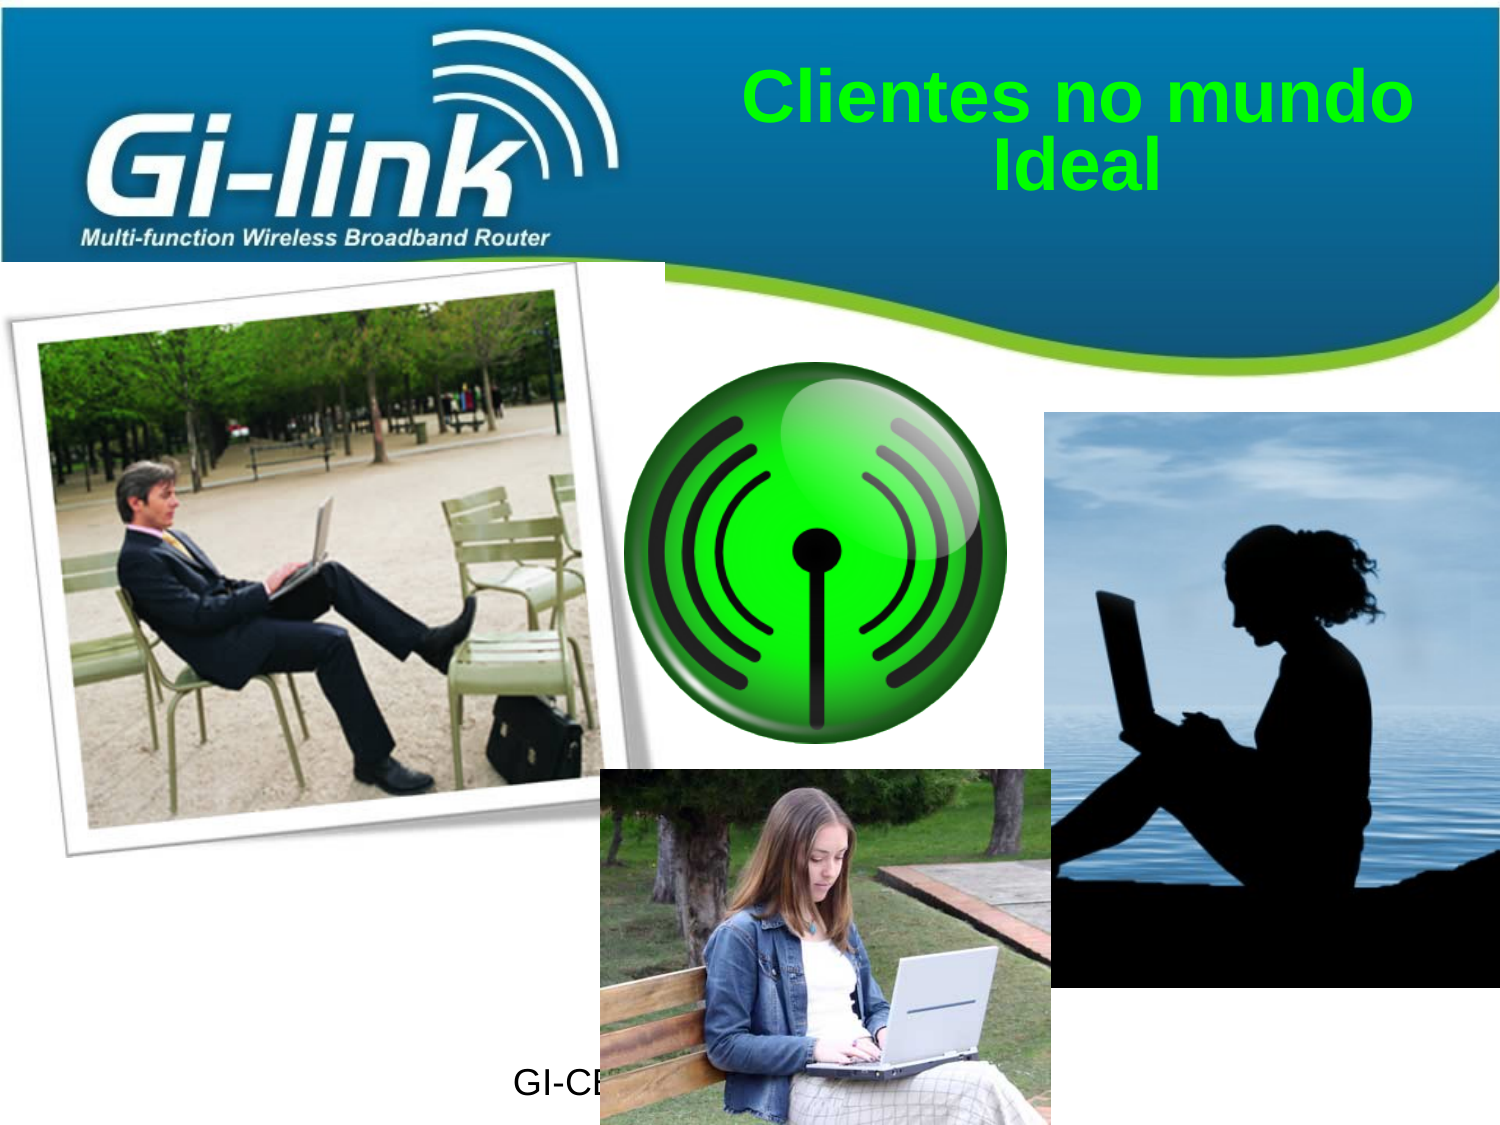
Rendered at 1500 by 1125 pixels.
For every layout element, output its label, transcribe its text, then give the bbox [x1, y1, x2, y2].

title Clientes no mundo Ideal [737, 44, 1419, 227]
picture [0, 0, 1500, 1125]
